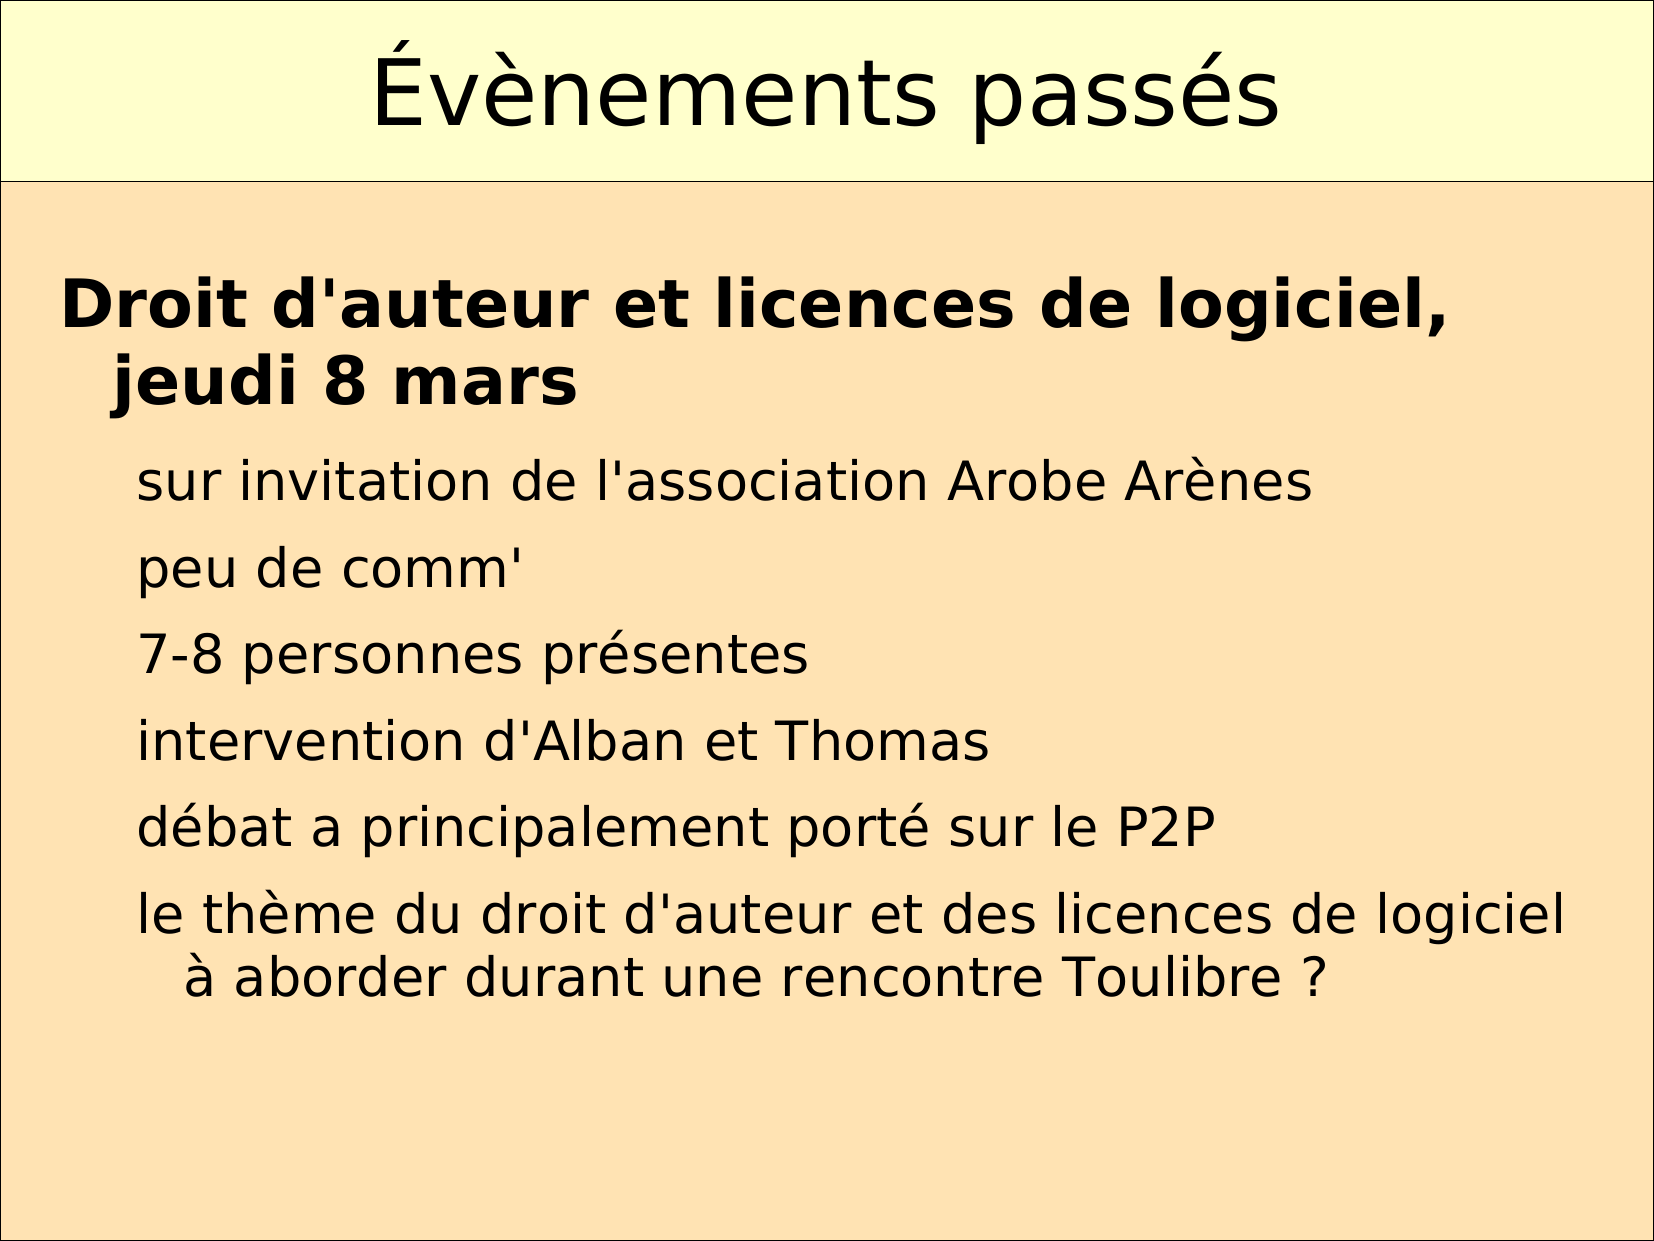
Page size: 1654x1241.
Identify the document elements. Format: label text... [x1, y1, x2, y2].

title Évènements passés [0, 33, 1654, 154]
list Droit d'auteur et licences de logiciel, jeudi 8 mars sur invitation de l'association Arobe Arènes peu de comm' 7-8 personnes présentes intervention d'Alban et Thomas débat a principalement porté sur le P2P le thème du droit d'auteur et des licences de logiciel à aborder durant une rencontre Toulibre ? [41, 265, 1594, 1099]
